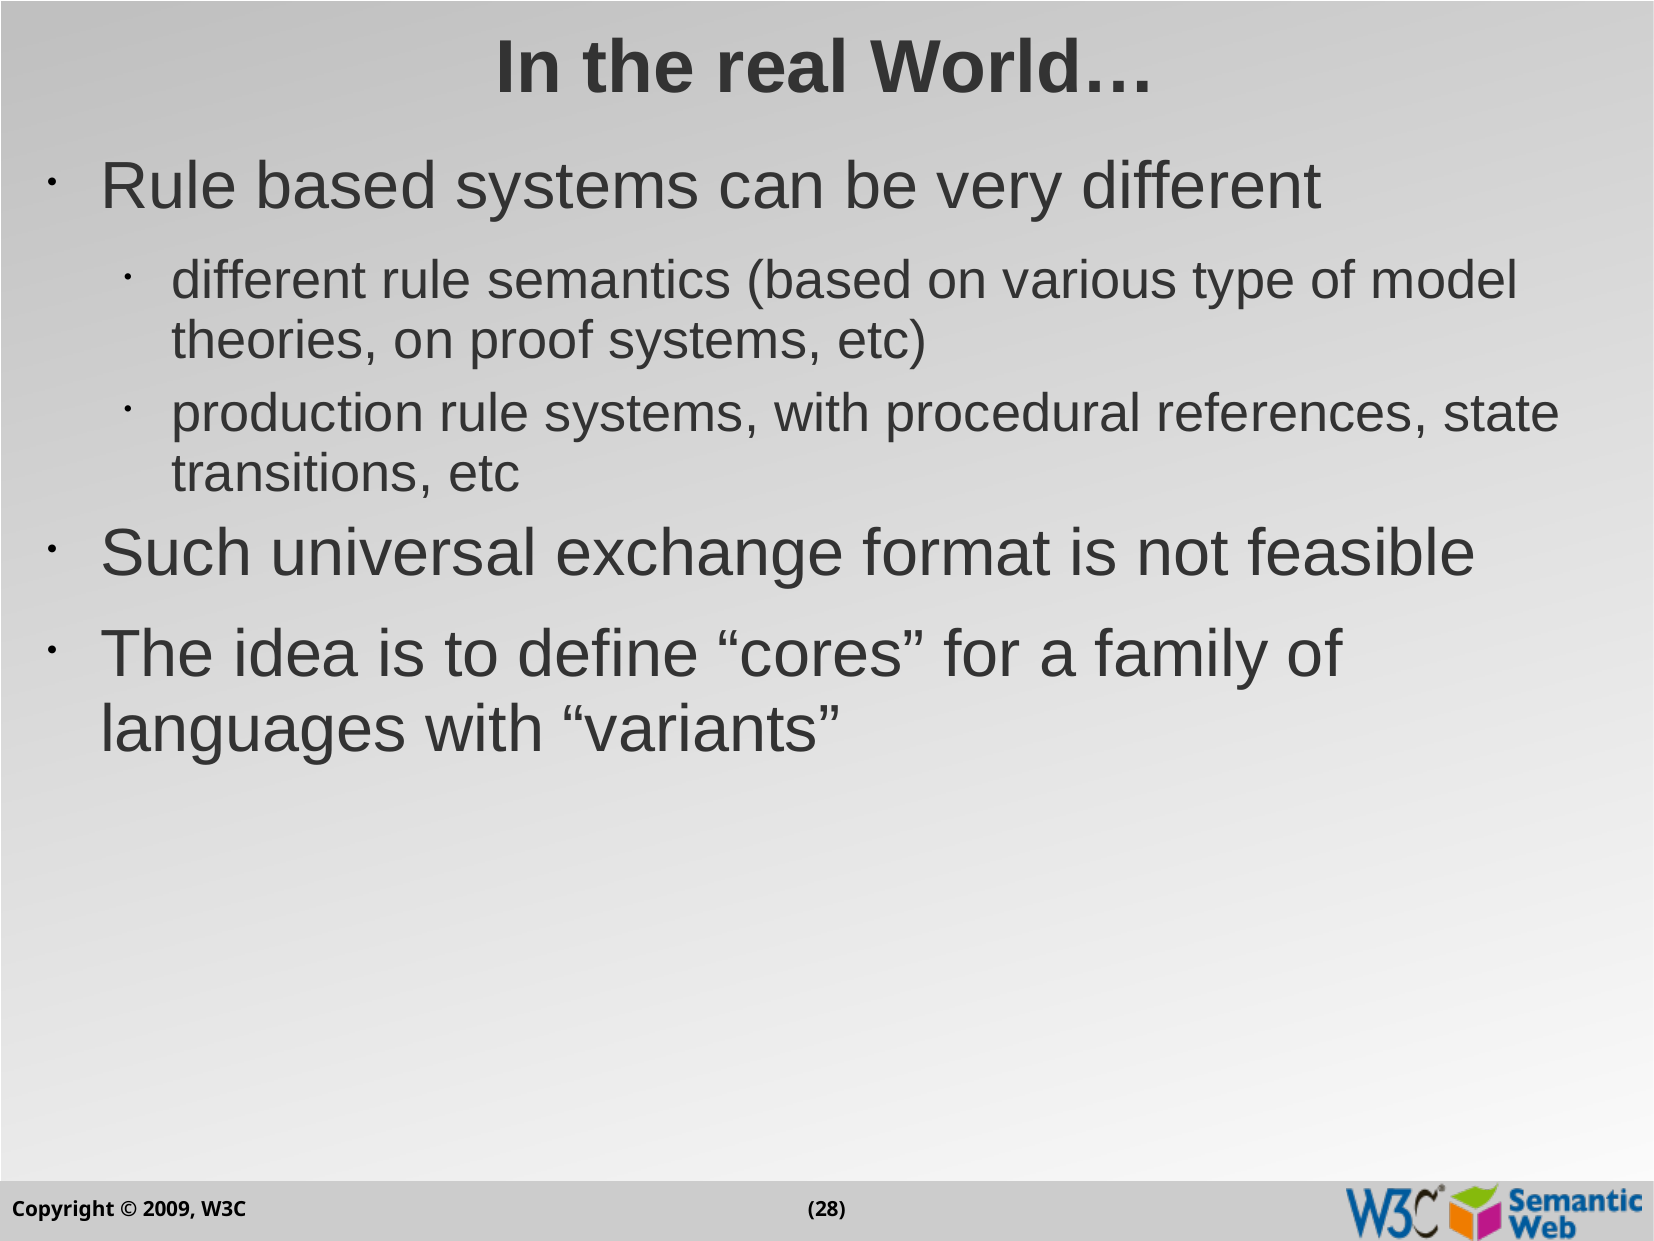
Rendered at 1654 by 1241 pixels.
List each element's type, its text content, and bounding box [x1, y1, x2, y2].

picture [1, 125, 1654, 1241]
list Rule based systems can be very different different rule semantics (based on various type of model theories, on proof systems, etc) production rule systems, with procedural references, state transitions, etc Such universal exchange format is not feasible The idea is to define “cores” for a family of languages with “variants” [29, 147, 1624, 1134]
picture [1, 1, 1654, 5]
title In the real World… [0, 5, 1654, 125]
